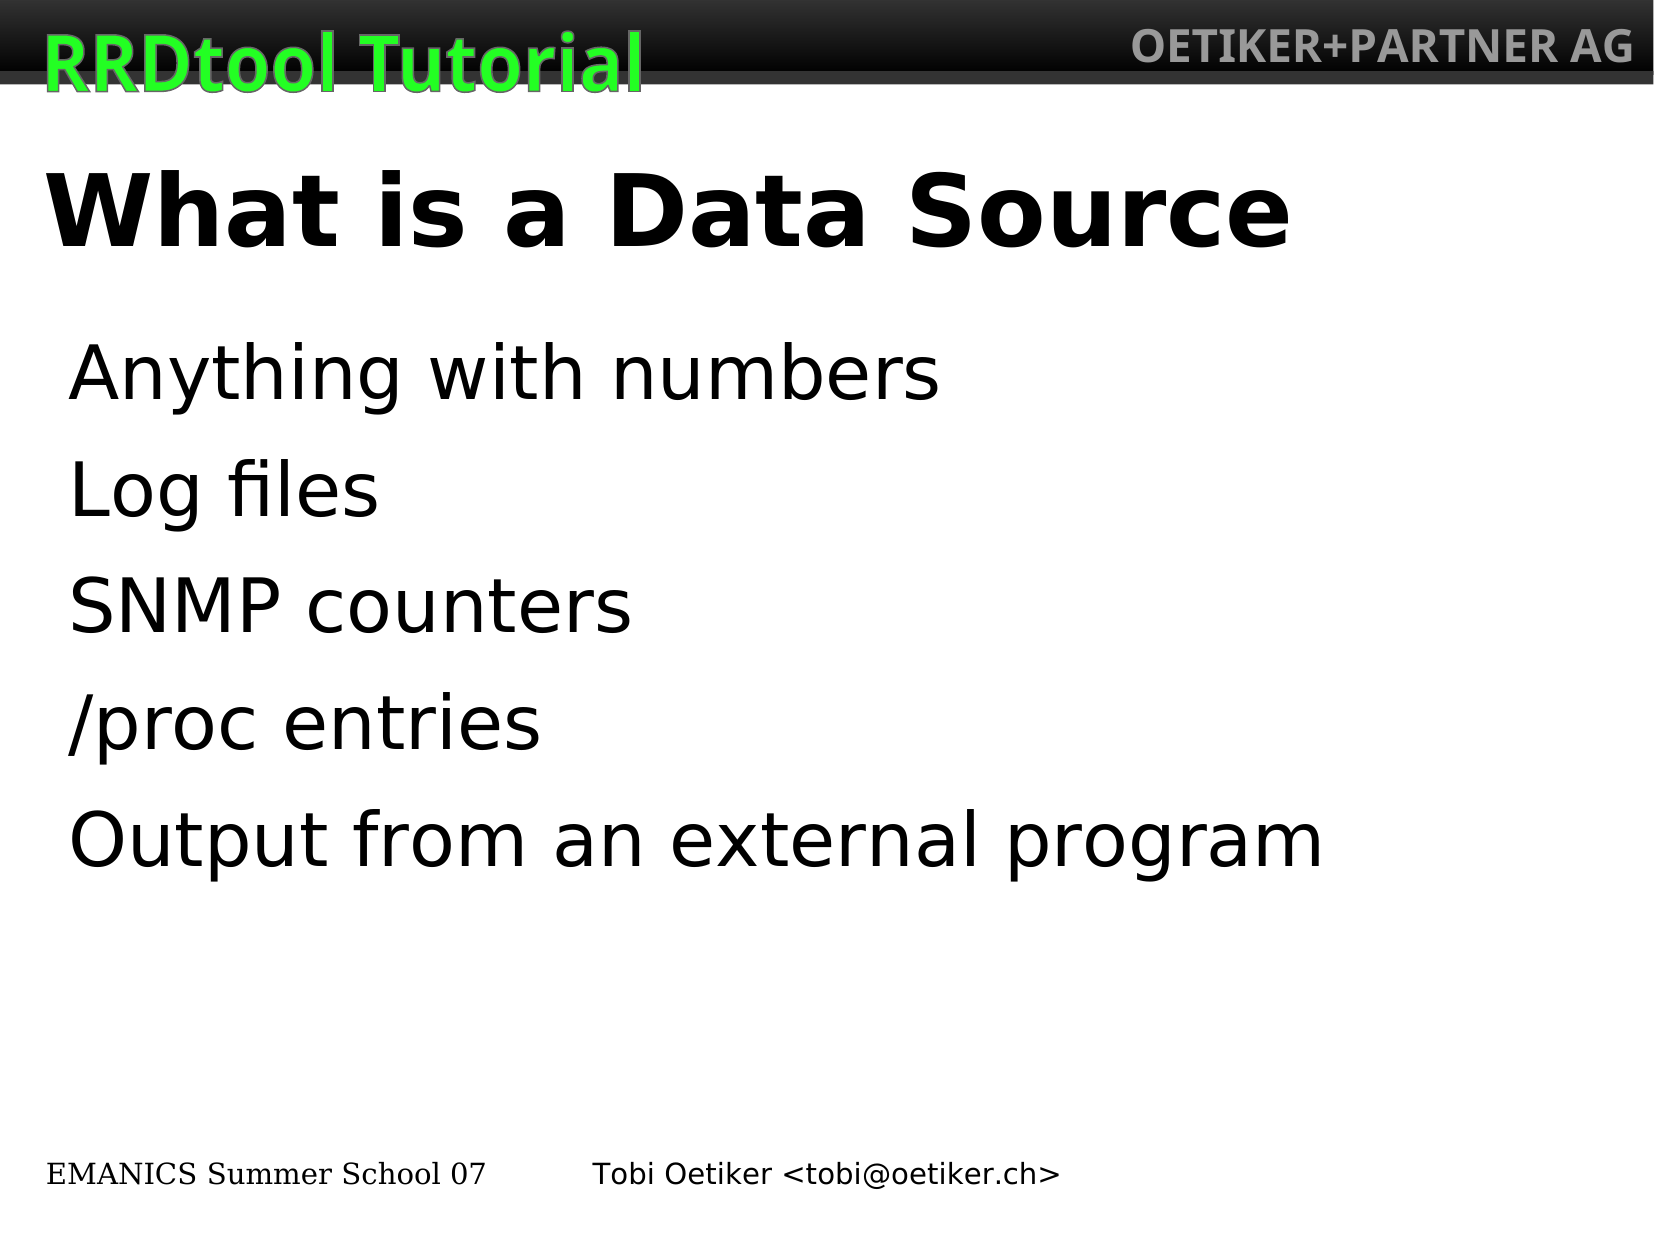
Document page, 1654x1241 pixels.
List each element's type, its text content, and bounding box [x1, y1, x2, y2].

title What is a Data Source [43, 137, 1582, 287]
list Anything with numbers Log files SNMP counters /proc entries Output from an external program [50, 329, 1571, 1099]
